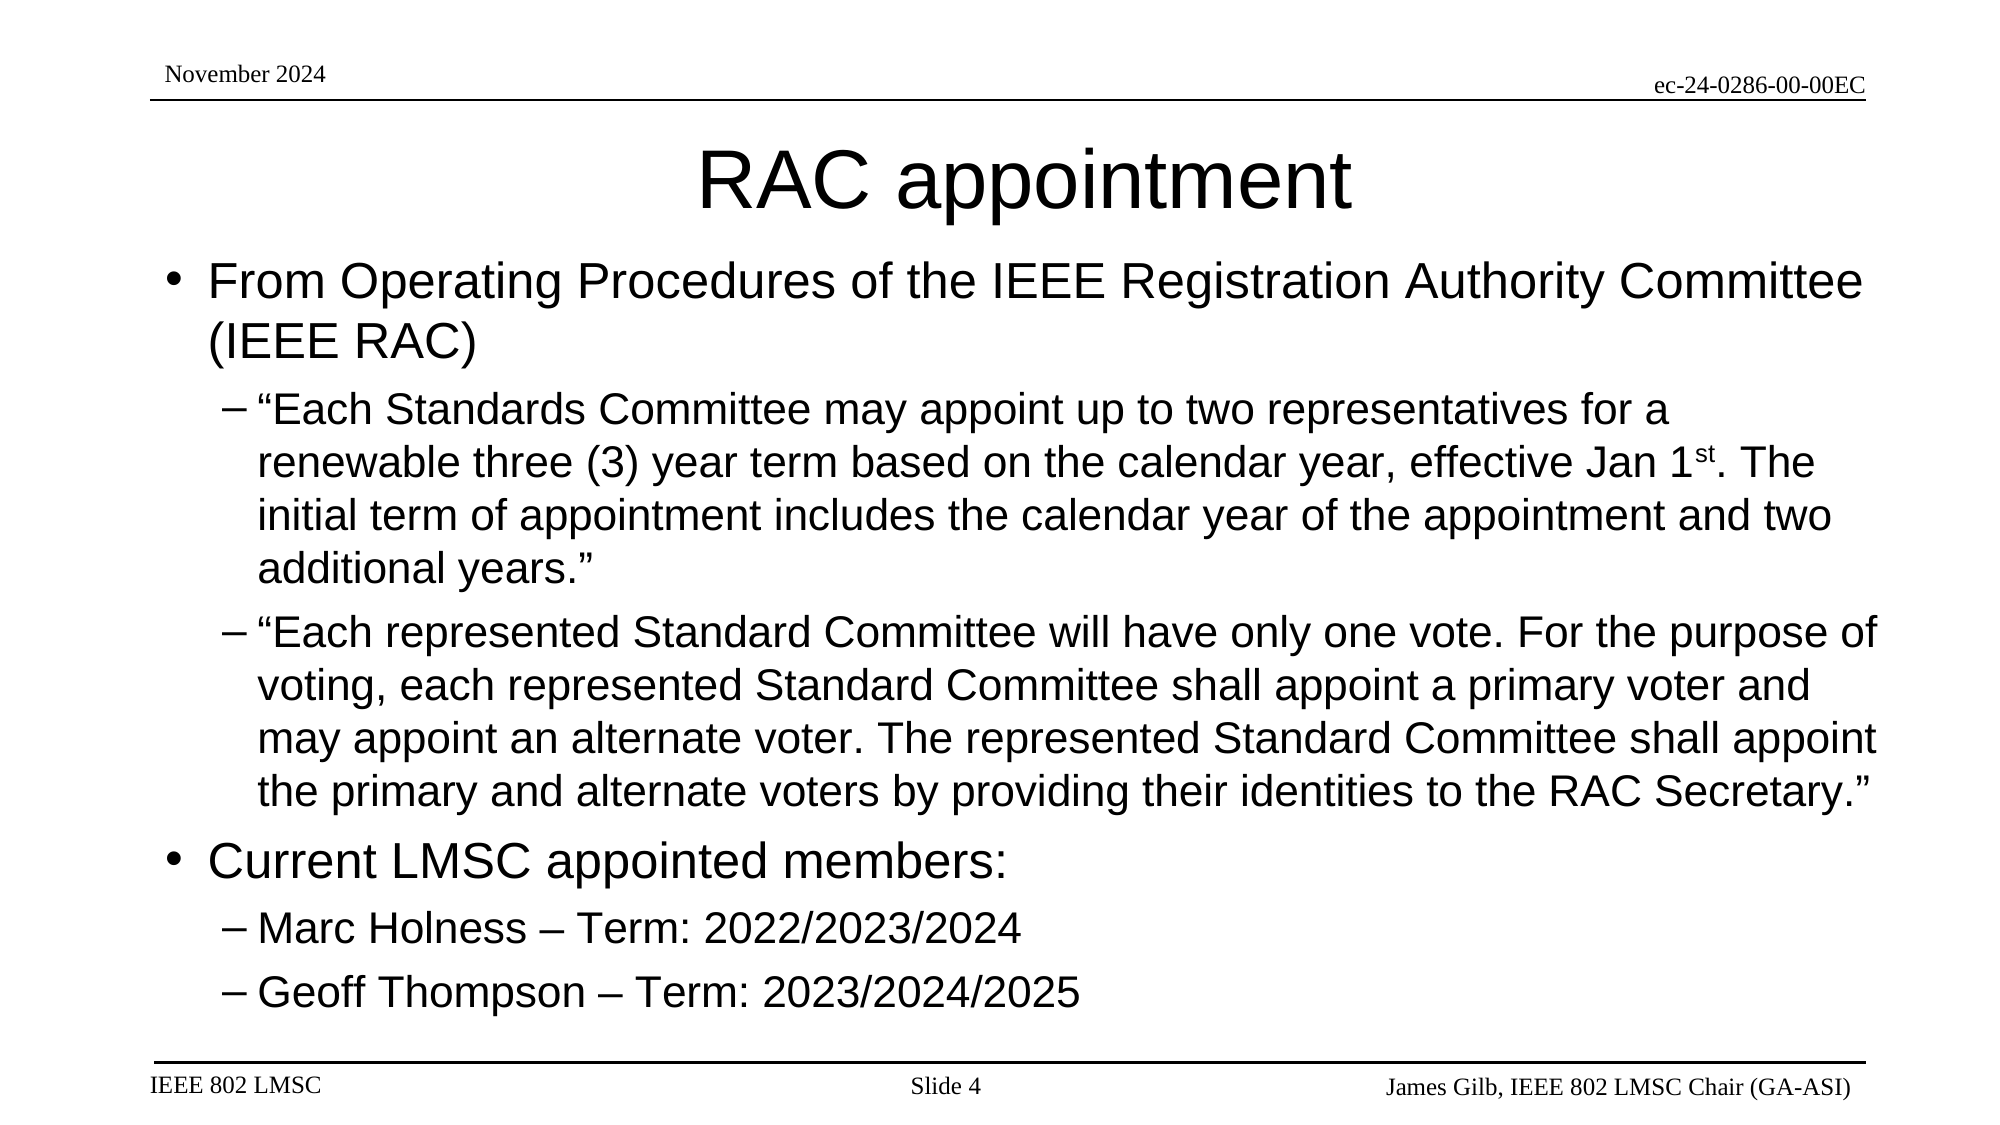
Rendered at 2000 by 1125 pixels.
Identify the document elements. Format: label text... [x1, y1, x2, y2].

list From Operating Procedures of the IEEE Registration Authority Committee (IEEE RAC) “Each Standards Committee may appoint up to two representatives for a renewable three (3) year term based on the calendar year, effective Jan 1st. The initial term of appointment includes the calendar year of the appointment and two additional years.” “Each represented Standard Committee will have only one vote. For the purpose of voting, each represented Standard Committee shall appoint a primary voter and may appoint an alternate voter. The represented Standard Committee shall appoint the primary and alternate voters by providing their identities to the RAC Secretary.” Current LMSC appointed members: Marc Holness – Term: 2022/2023/2024 Geoff Thompson – Term: 2023/2024/2025 [149, 239, 1900, 1051]
title RAC appointment [149, 112, 1900, 238]
